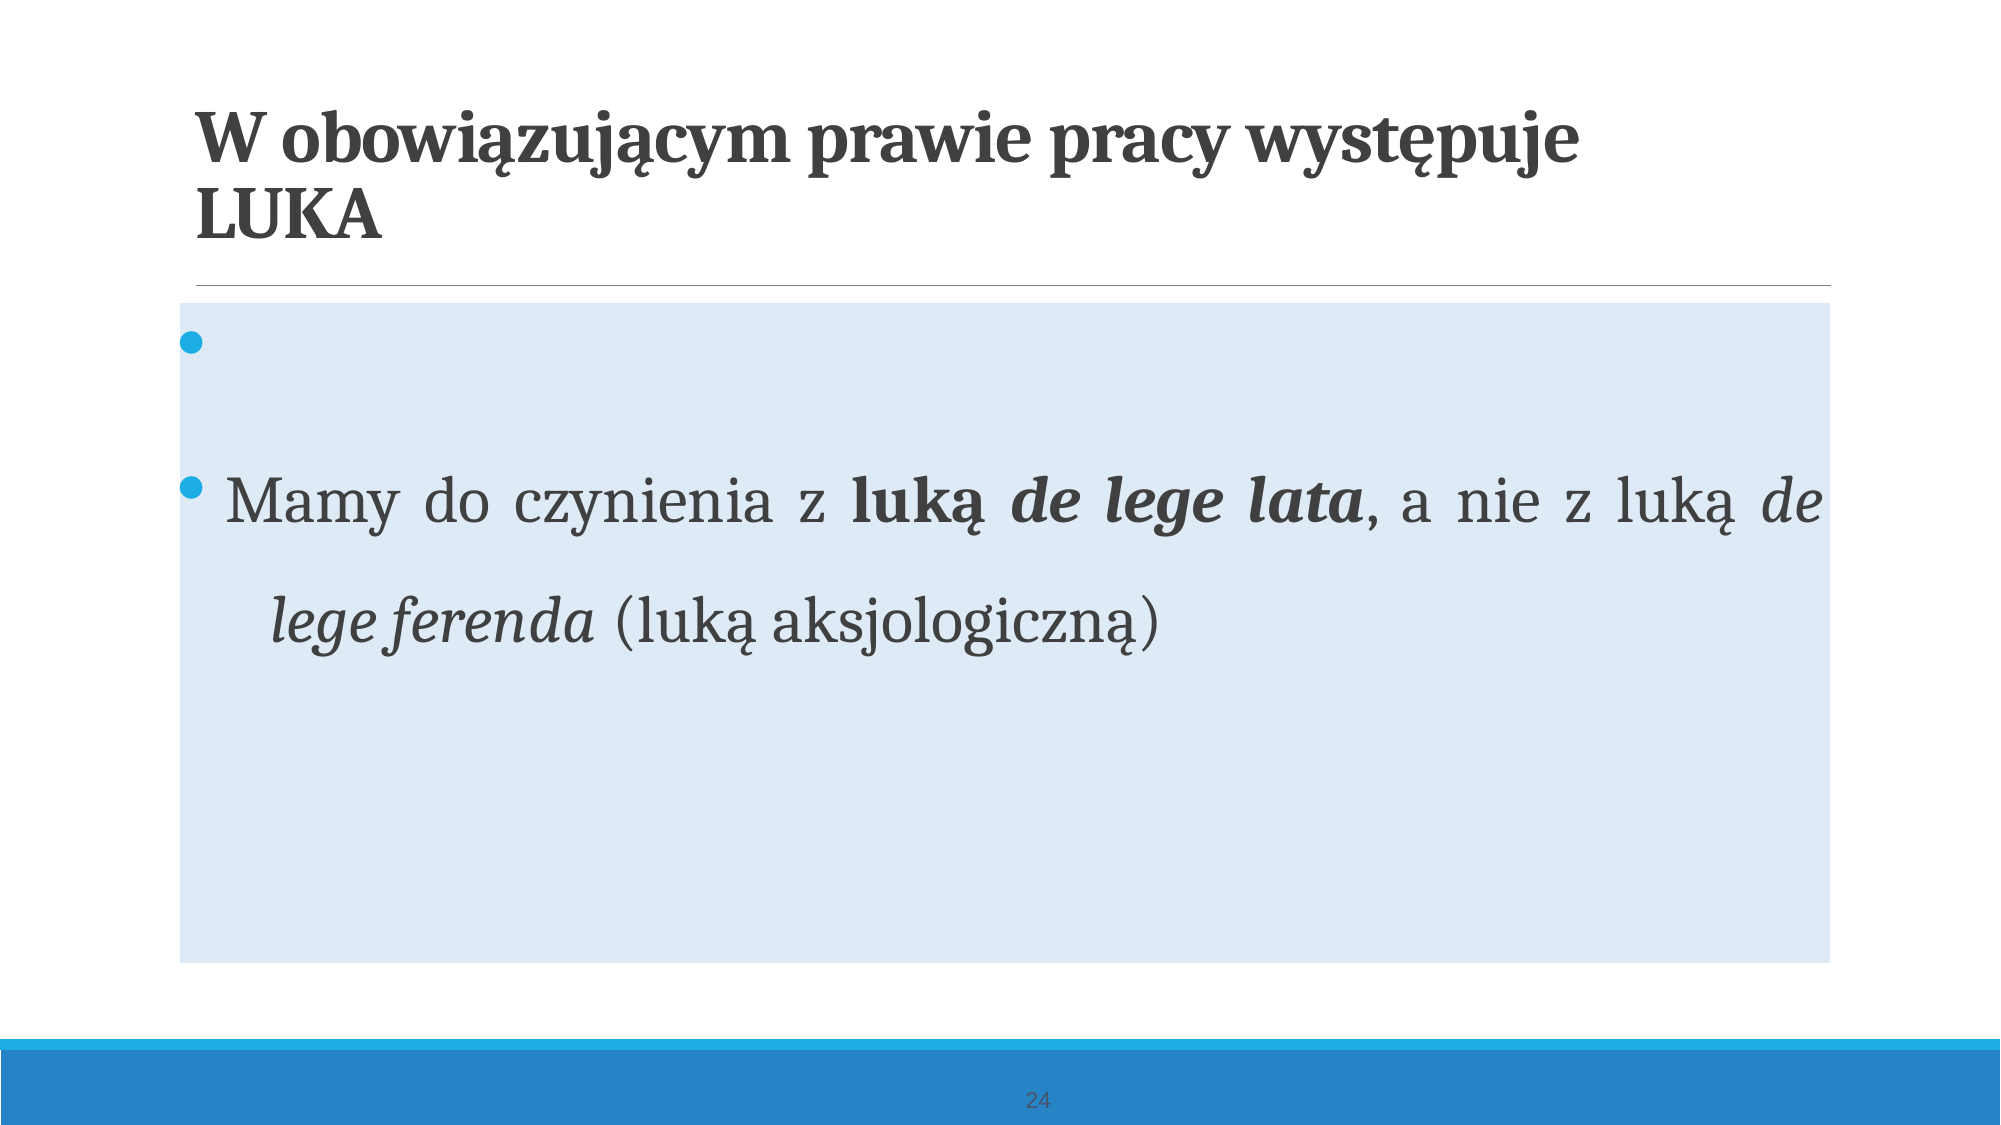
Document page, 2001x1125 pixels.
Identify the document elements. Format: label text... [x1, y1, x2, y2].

list Mamy do czynienia z luką de lege lata, a nie z luką de lege ferenda (luką aksjologiczną) [180, 302, 1831, 963]
title W obowiązującym prawie pracy występuje LUKA [180, 11, 1721, 262]
text_box [1025, 1075, 1123, 1114]
